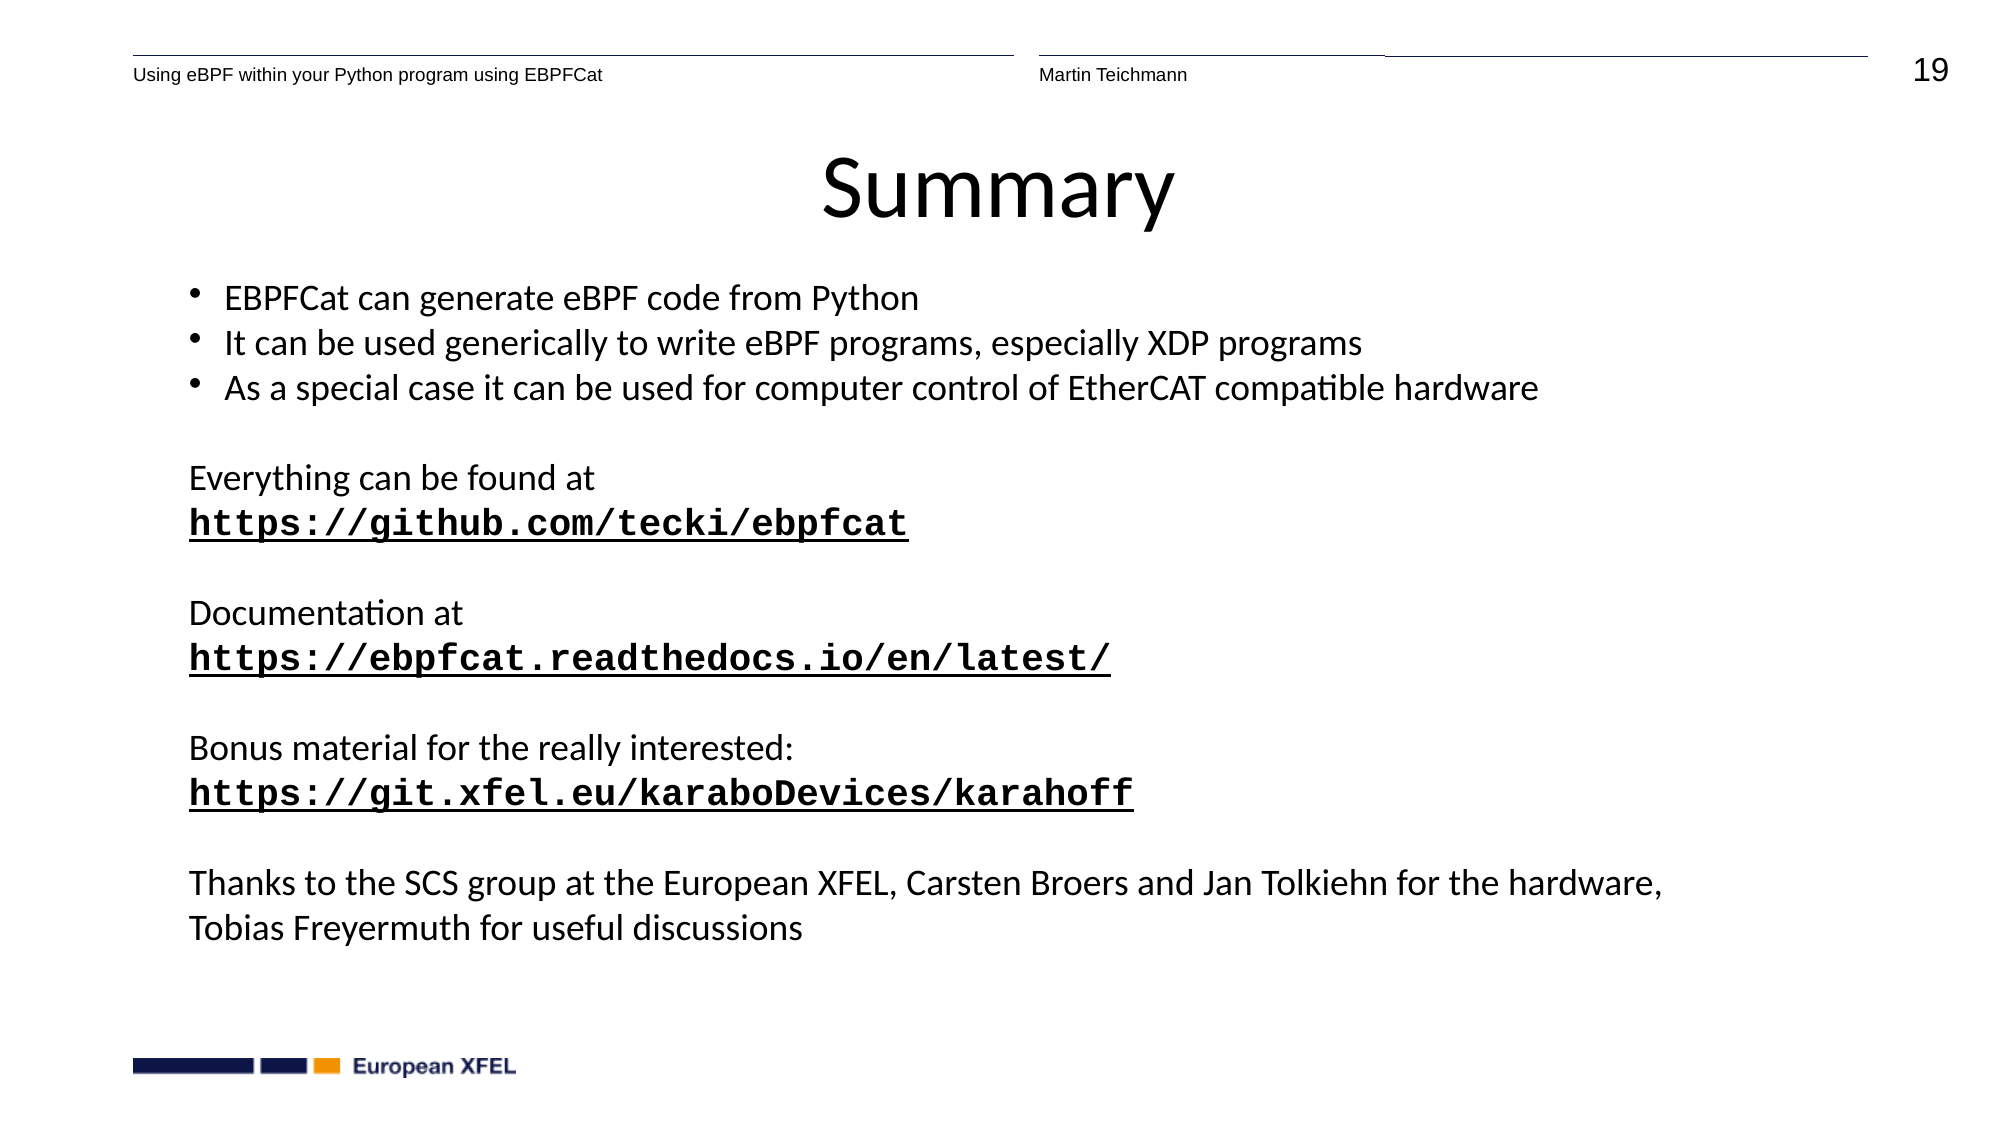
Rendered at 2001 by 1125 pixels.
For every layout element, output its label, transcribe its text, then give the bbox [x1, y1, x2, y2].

text_box EBPFCat can generate eBPF code from Python It can be used generically to write eBPF programs, especially XDP programs As a special case it can be used for computer control of EtherCAT compatible hardware Everything can be found at https://github.com/tecki/ebpfcat Documentation at https://ebpfcat.readthedocs.io/en/latest/ Bonus material for the really interested: https://git.xfel.eu/karaboDevices/karahoff Thanks to the SCS group at the European XFEL, Carsten Broers and Jan Tolkiehn for the hardware, Tobias Freyermuth for useful discussions [174, 265, 1825, 1007]
title Summary [133, 116, 1866, 244]
picture [133, 1058, 516, 1078]
